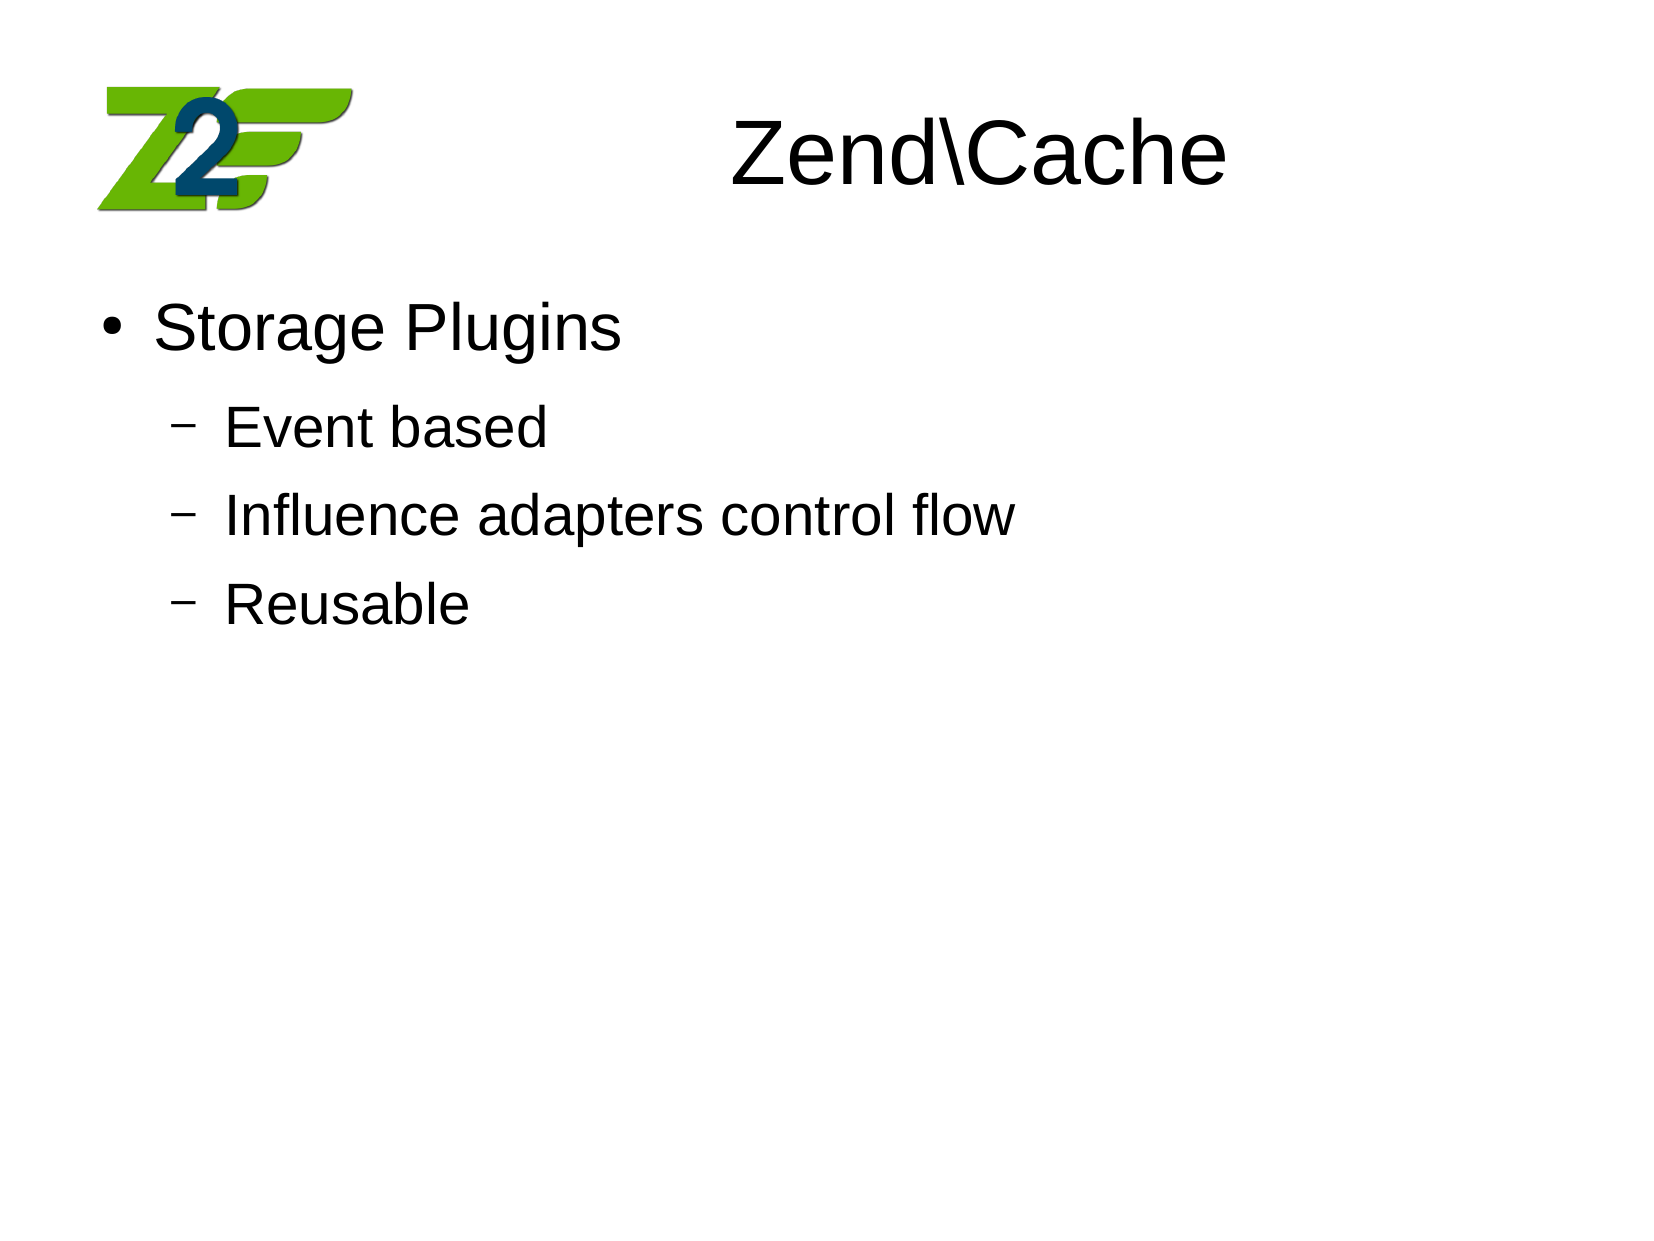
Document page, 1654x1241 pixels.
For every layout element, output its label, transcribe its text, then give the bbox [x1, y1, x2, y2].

picture [94, 82, 355, 213]
list Storage Plugins Event based Influence adapters control flow Reusable [82, 290, 1538, 1087]
title Zend\Cache [389, 49, 1571, 257]
